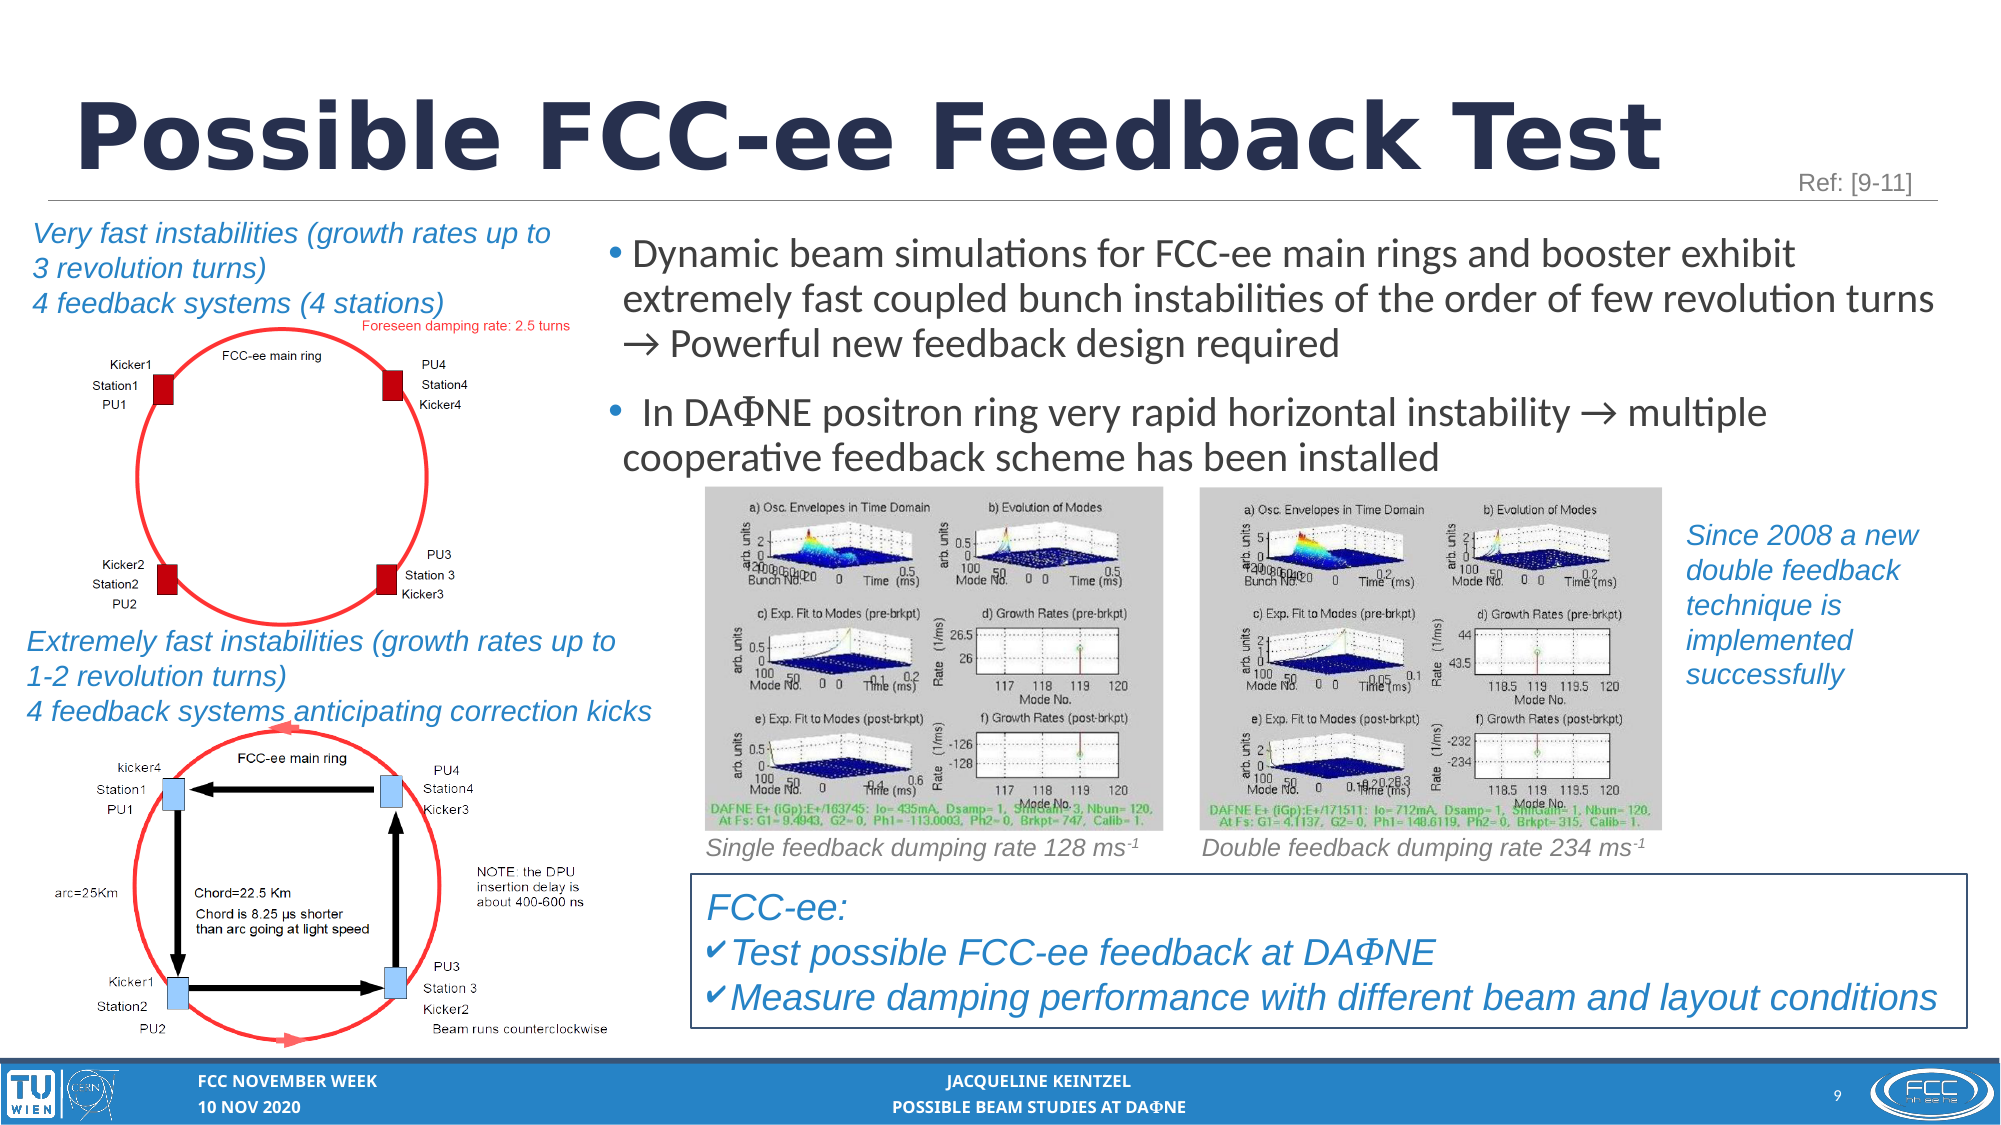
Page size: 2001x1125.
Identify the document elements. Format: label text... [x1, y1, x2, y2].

picture [1196, 484, 1668, 839]
text_box Single feedback dumping rate 128 ms-1 [690, 824, 1170, 874]
picture [7, 1070, 55, 1118]
text_box FCC-ee: Test possible FCC-ee feedback at DAΦNE Measure damping performance with different beam and layout conditions [690, 874, 1967, 1028]
text_box Very fast instabilities (growth rates up to 3 revolution turns) 4 feedback systems (4 stations) [17, 206, 591, 321]
text_box Extremely fast instabilities (growth rates up to 1-2 revolution turns) 4 feedback systems anticipating correction kicks [11, 614, 686, 733]
picture [47, 733, 609, 1063]
picture [59, 321, 573, 614]
picture [1869, 1067, 1997, 1122]
picture [702, 479, 1167, 824]
text_box Dynamic beam simulations for FCC-ee main rings and booster exhibit extremely fast coupled bunch instabilities of the order of few revolution turns → Powerful new feedback design required In DAΦNE positron ring very rapid horizontal instability → multiple cooperative feedback scheme has been installed [607, 224, 1973, 621]
text_box Ref: [9-11] [1783, 159, 1967, 219]
text_box Double feedback dumping rate 234 ms-1 [1187, 824, 1666, 874]
picture [67, 1069, 119, 1121]
text_box Possible FCC-ee Feedback Test [58, 70, 1925, 201]
text_box Since 2008 a new double feedback technique is implemented successfully [1671, 508, 1979, 680]
